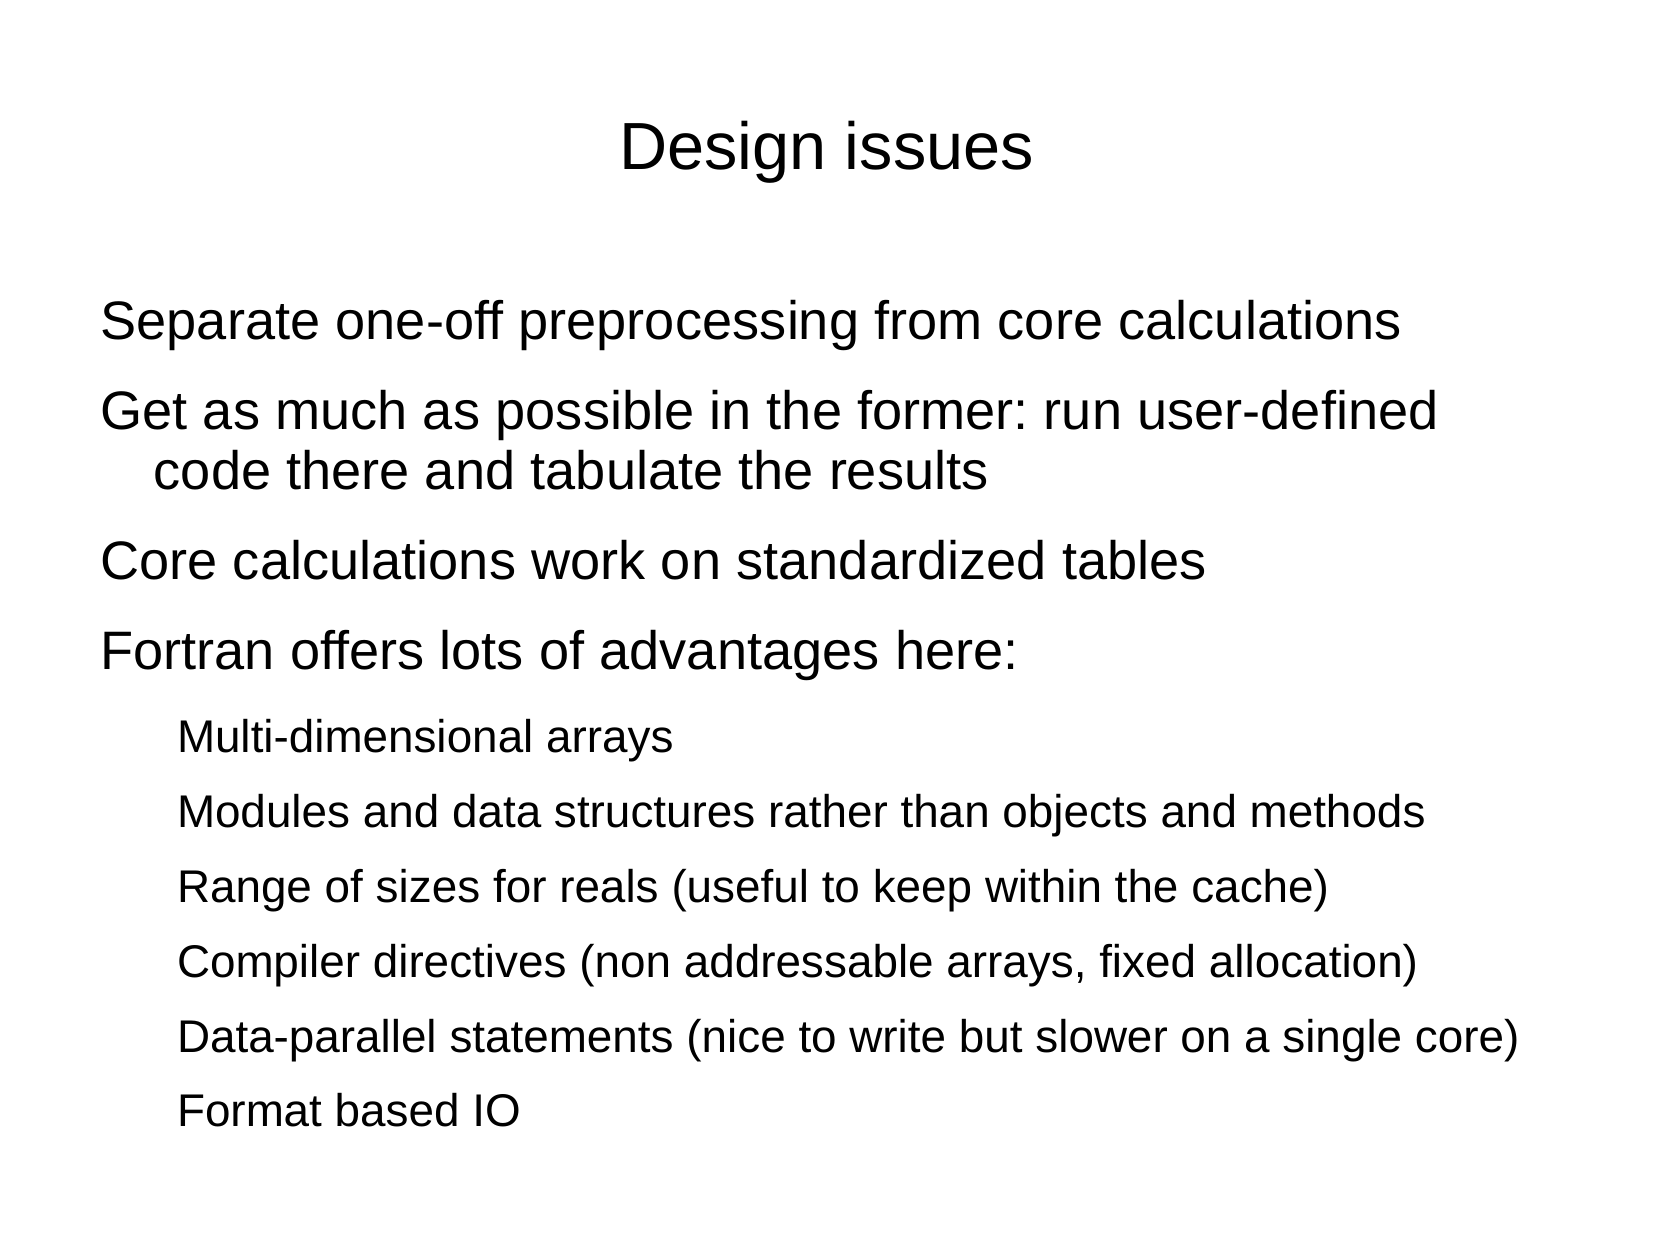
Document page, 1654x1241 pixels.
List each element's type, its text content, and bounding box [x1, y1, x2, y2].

list Separate one-off preprocessing from core calculations Get as much as possible in the former: run user-defined code there and tabulate the results Core calculations work on standardized tables Fortran offers lots of advantages here: Multi-dimensional arrays Modules and data structures rather than objects and methods Range of sizes for reals (useful to keep within the cache) Compiler directives (non addressable arrays, fixed allocation) Data-parallel statements (nice to write but slower on a single core) Format based IO [82, 290, 1571, 1205]
title Design issues [82, 56, 1571, 237]
